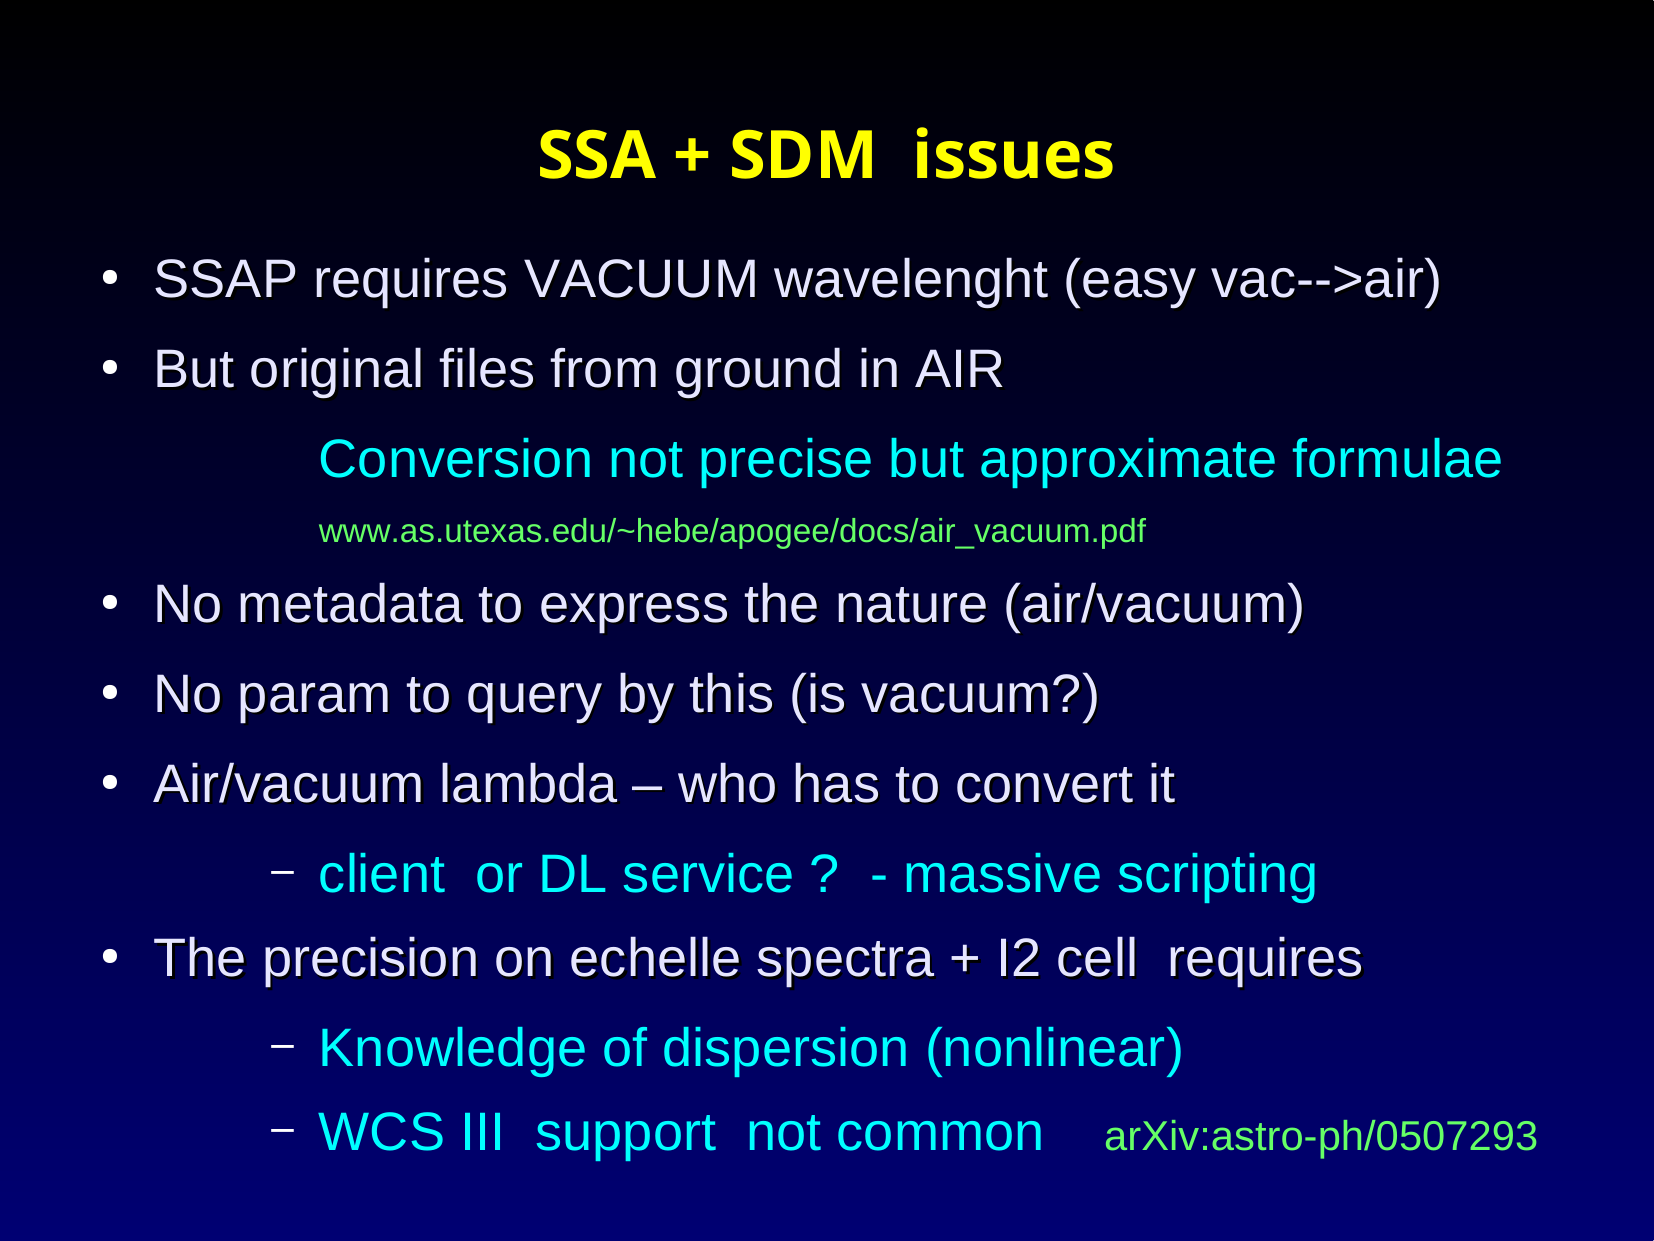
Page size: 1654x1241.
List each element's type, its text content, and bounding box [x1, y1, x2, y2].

title SSA + SDM issues [82, 49, 1571, 248]
list SSAP requires VACUUM wavelenght (easy vac-->air) But original files from ground in AIR Conversion not precise but approximate formulae www.as.utexas.edu/~hebe/apogee/docs/air_vacuum.pdf No metadata to express the nature (air/vacuum) No param to query by this (is vacuum?) Air/vacuum lambda – who has to convert it client or DL service ? - massive scripting The precision on echelle spectra + I2 cell requires Knowledge of dispersion (nonlinear) WCS III support not common arXiv:astro-ph/0507293 [82, 248, 1571, 1163]
